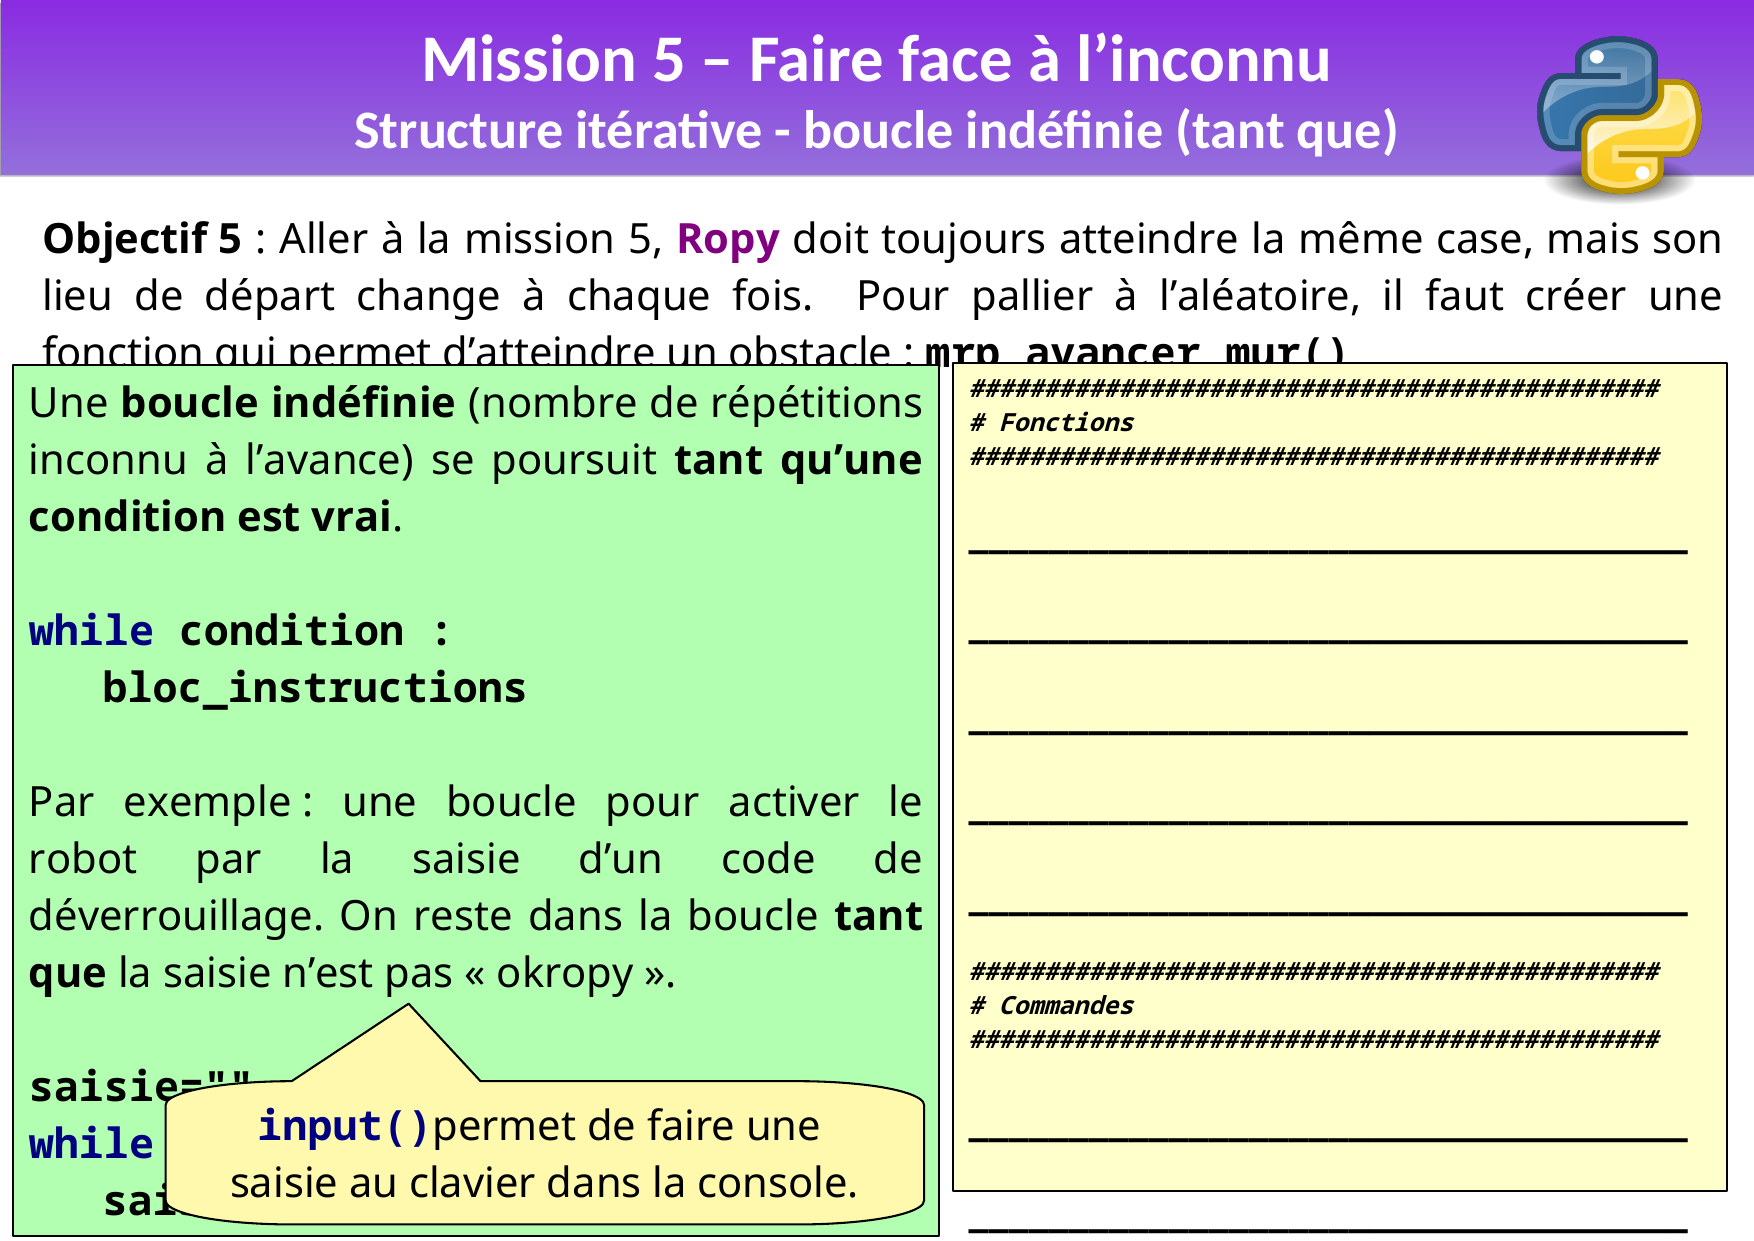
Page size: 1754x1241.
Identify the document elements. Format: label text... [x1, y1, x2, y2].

picture [1526, 32, 1713, 201]
text_box ############################################## # Fonctions ############################################## ____________________________________ ____________________________________ ____________________________________ ____________________________________ ____________________________________ ############################################## # Commandes ############################################## ____________________________________ ____________________________________ ____________________________________ ____________________________________ [952, 362, 1727, 1192]
text_box Objectif 5 : Aller à la mission 5, Ropy doit toujours atteindre la même case, mais son lieu de départ change à chaque fois. Pour pallier à l’aléatoire, il faut créer une fonction qui permet d’atteindre un obstacle : mrp_avancer_mur(). [27, 201, 1740, 357]
text_box Mission 5 – Faire face à l’inconnu Structure itérative - boucle indéfinie (tant que) [0, 0, 1754, 175]
text_box input()permet de faire une saisie au clavier dans la console. [165, 1003, 925, 1225]
text_box Une boucle indéfinie (nombre de répétitions inconnu à l’avance) se poursuit tant qu’une condition est vrai. while condition : bloc_instructions Par exemple : une boucle pour activer le robot par la saisie d’un code de déverrouillage. On reste dans la boucle tant que la saisie n’est pas « okropy ». saisie="" while saisie!="okropy" : saisie = input() [13, 364, 940, 1074]
